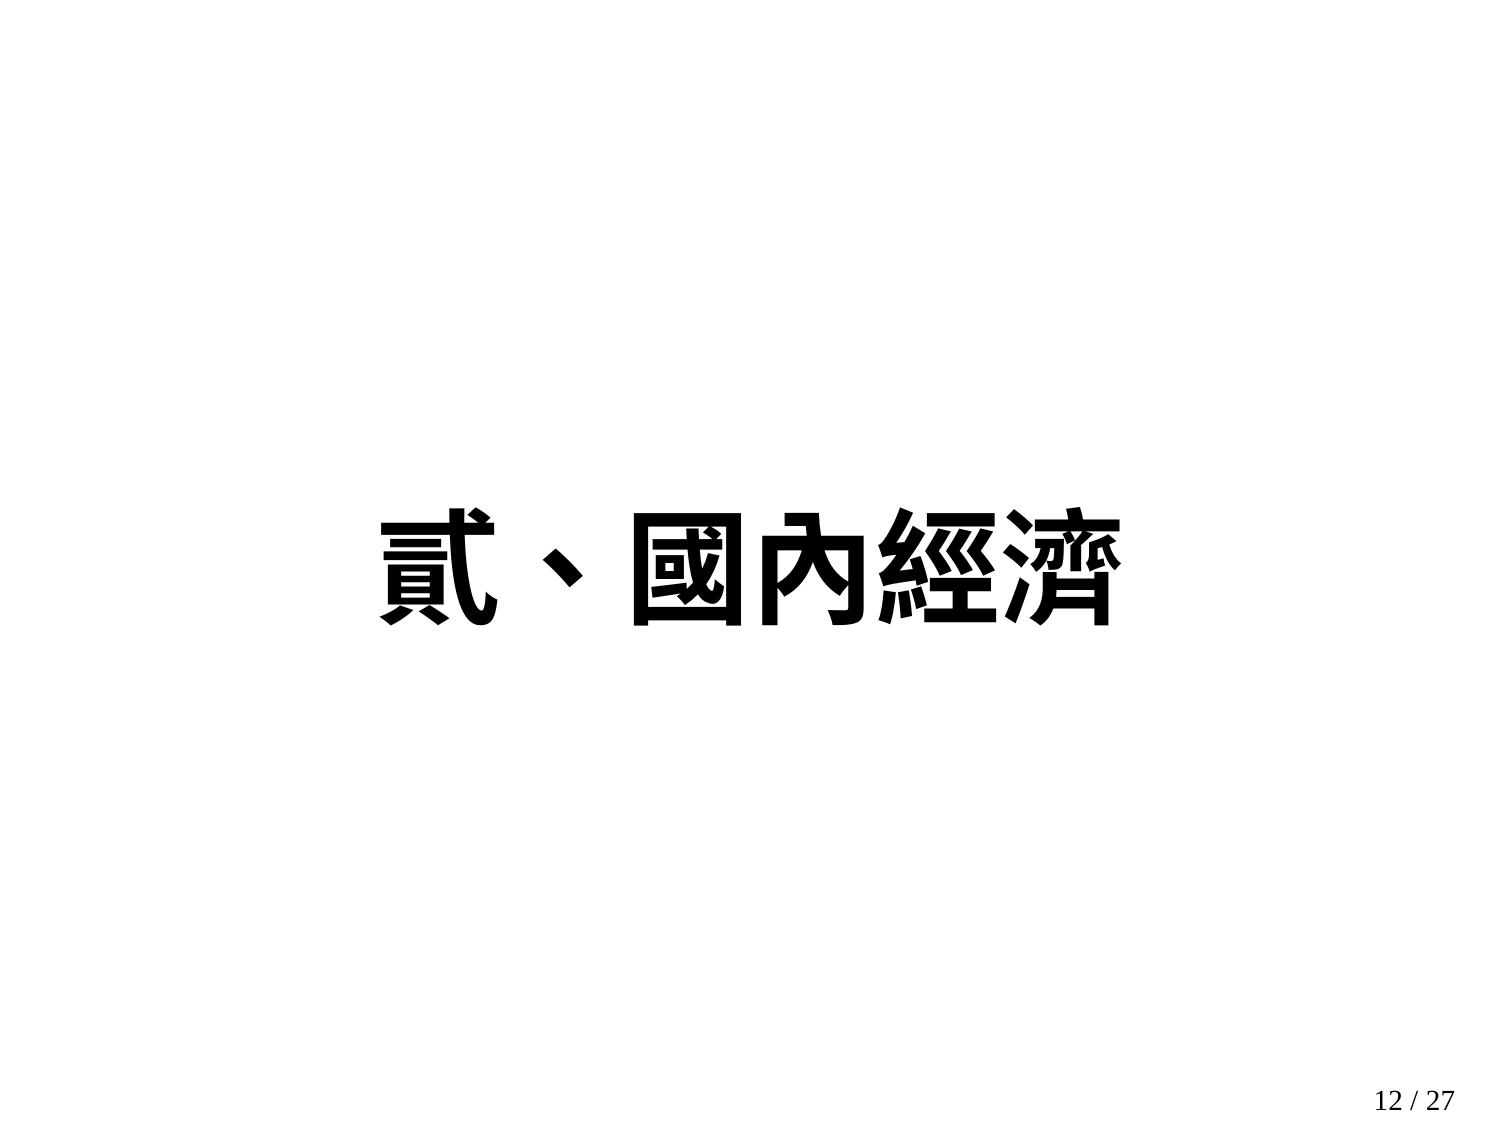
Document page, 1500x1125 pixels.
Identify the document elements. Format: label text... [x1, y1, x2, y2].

text_box 貳、國內經濟 [0, 467, 1500, 662]
